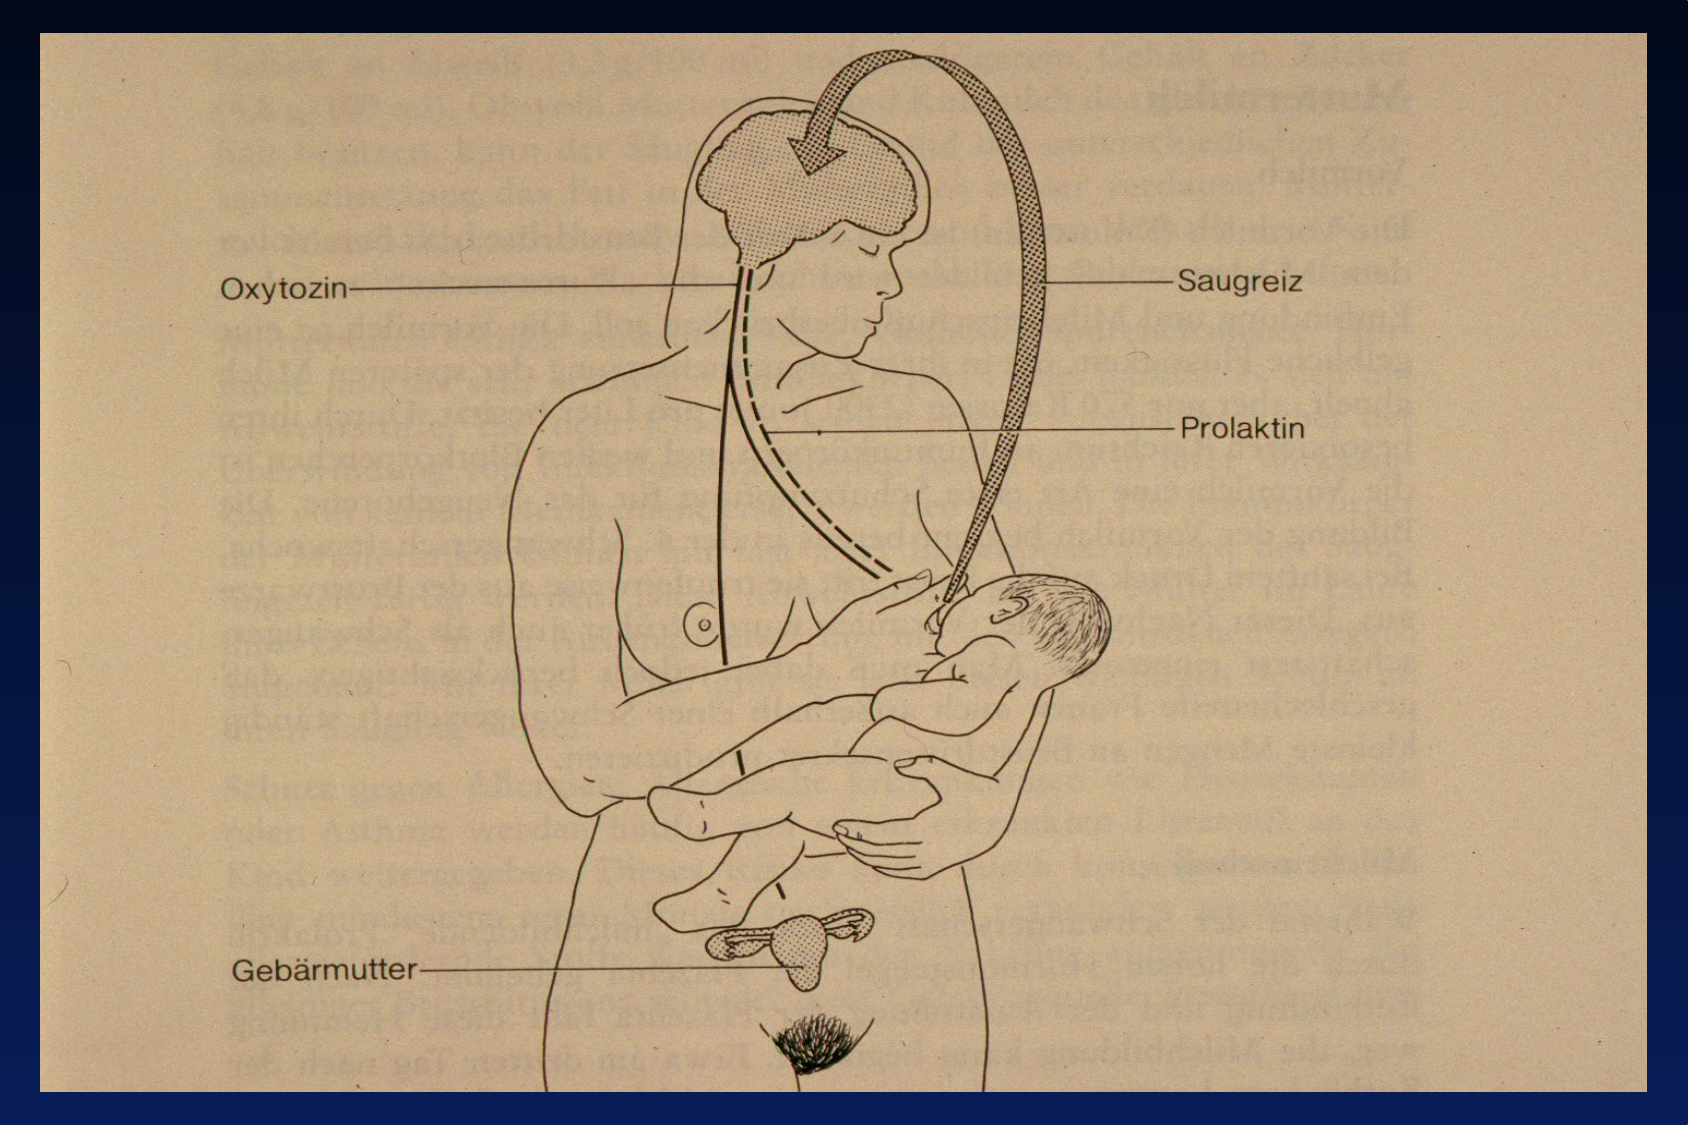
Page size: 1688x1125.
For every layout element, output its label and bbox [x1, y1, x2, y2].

picture [40, 33, 1647, 1092]
